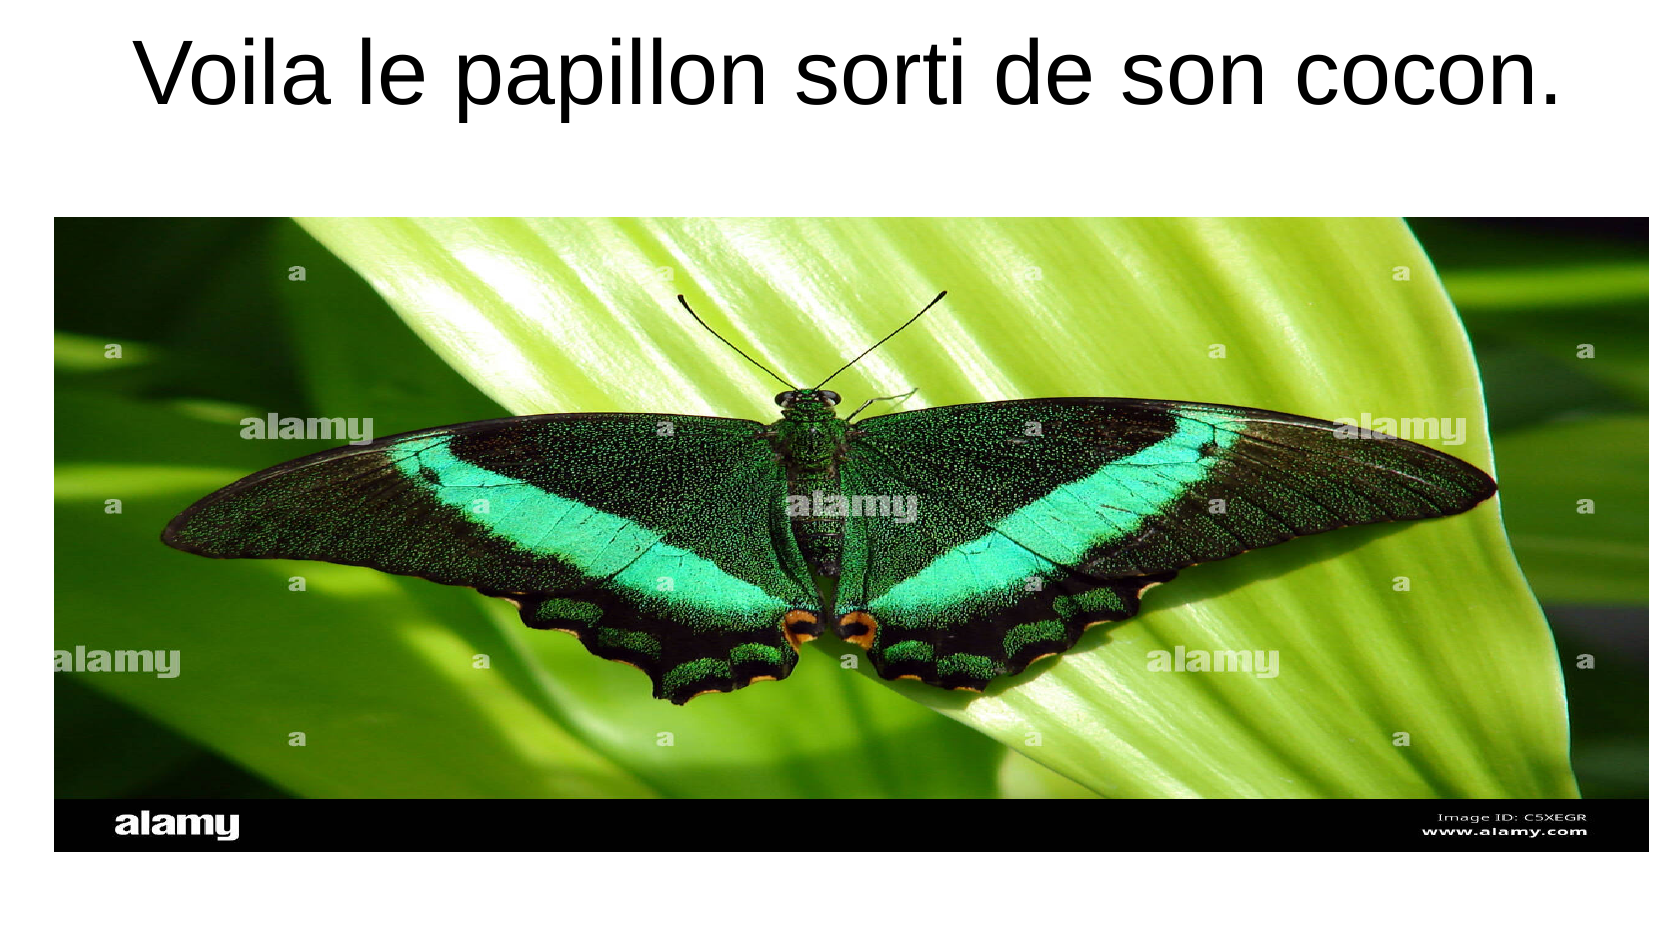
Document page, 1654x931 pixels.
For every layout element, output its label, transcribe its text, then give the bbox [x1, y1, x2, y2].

picture [54, 217, 1649, 852]
title Voila le papillon sorti de son cocon. [0, 0, 1571, 330]
